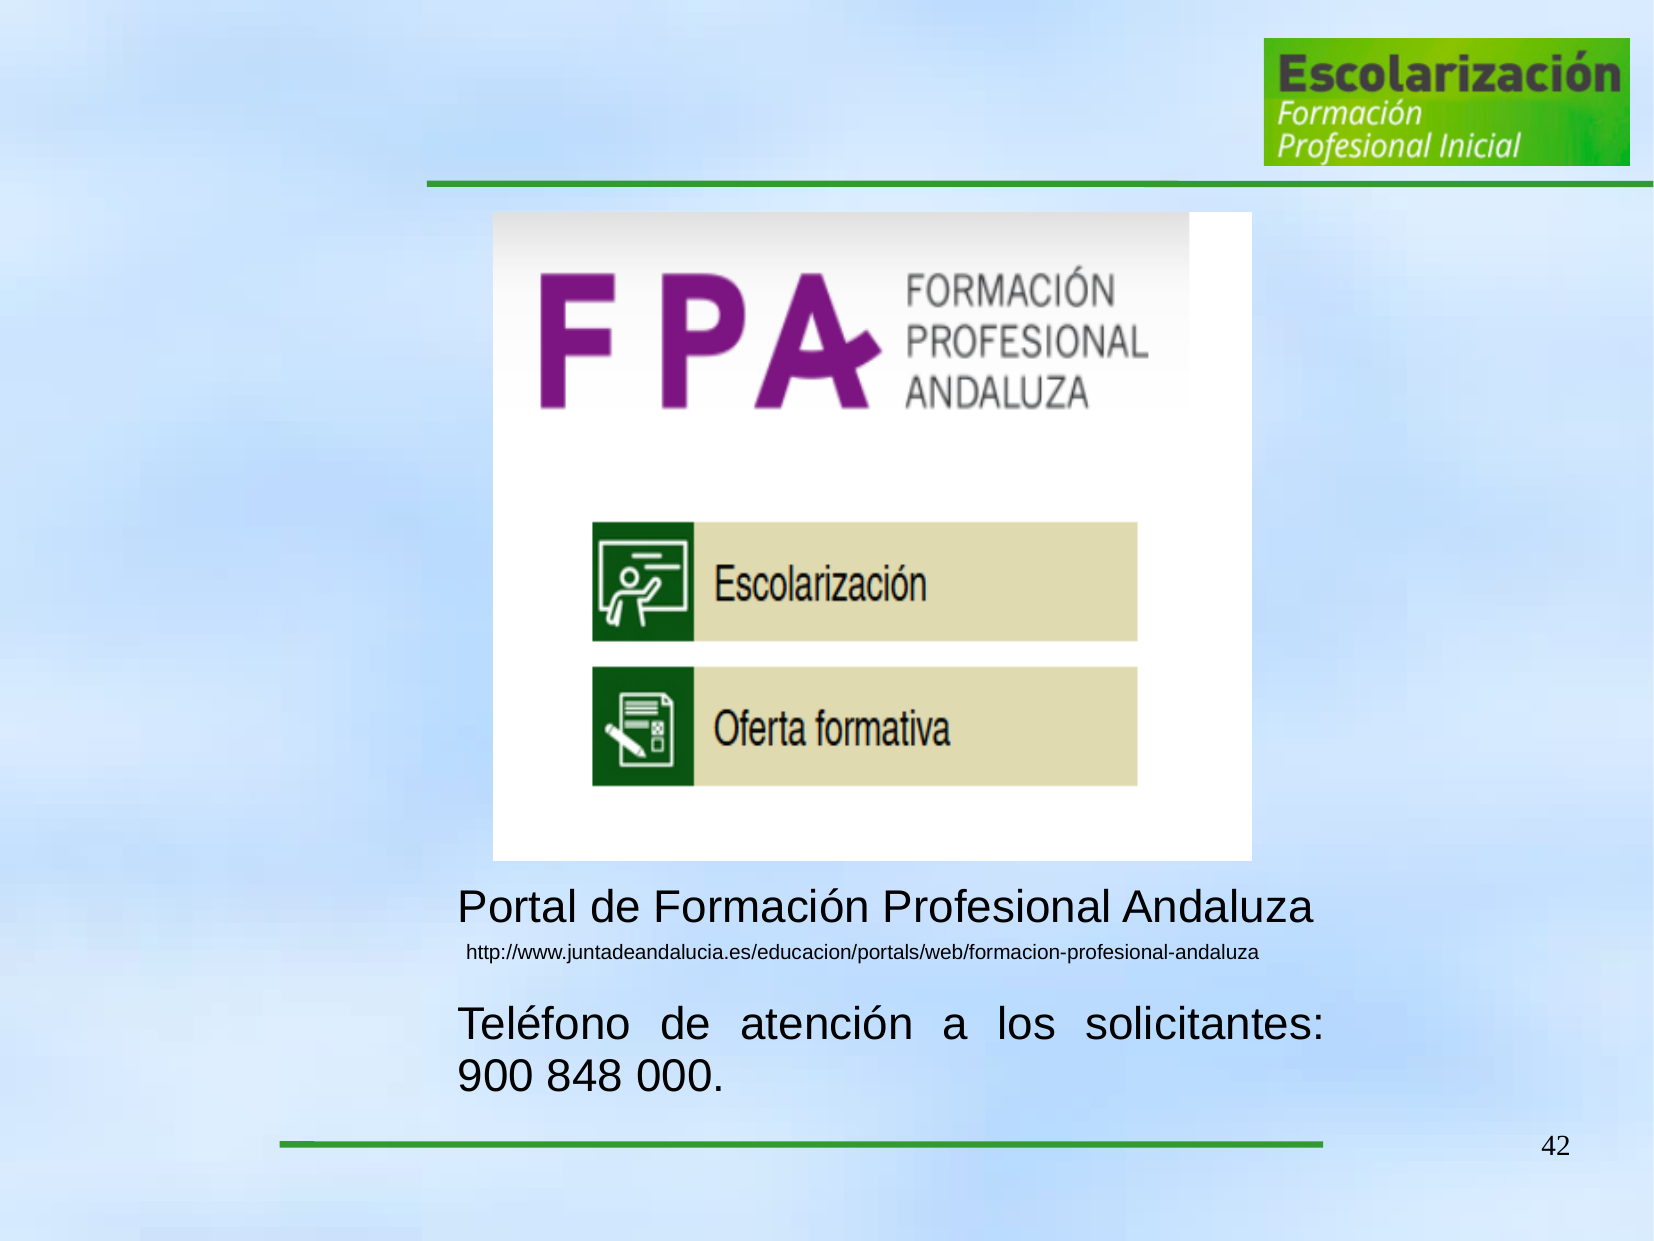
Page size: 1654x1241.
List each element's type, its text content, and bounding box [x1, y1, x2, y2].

text_box Portal de Formación Profesional Andaluza http://www.juntadeandalucia.es/educacion/portals/web/formacion-profesional-andaluza Teléfono de atención a los solicitantes: 900 848 000. [407, 874, 1341, 1127]
picture [0, 0, 1654, 1241]
